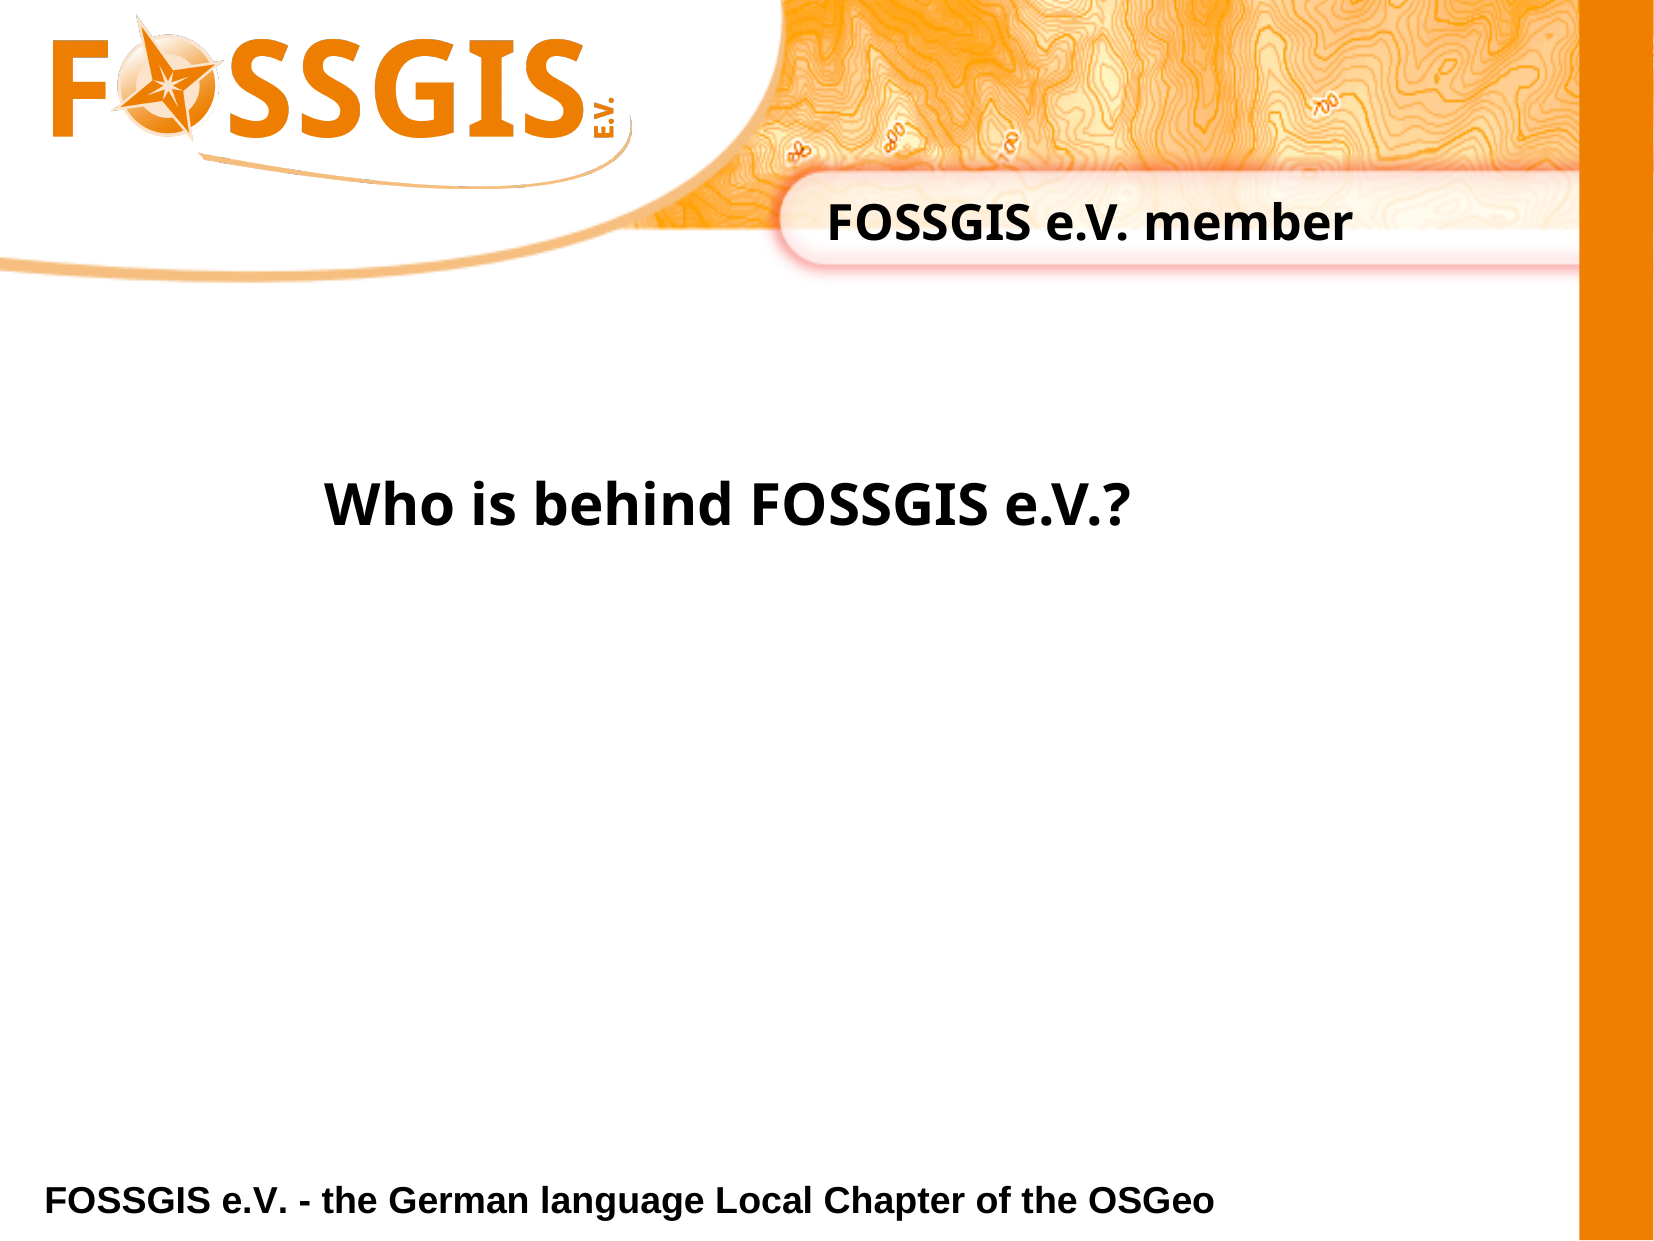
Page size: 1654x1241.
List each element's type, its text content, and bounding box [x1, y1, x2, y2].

title FOSSGIS e.V. member [826, 155, 1654, 288]
list Who is behind FOSSGIS e.V.? [88, 354, 1577, 1159]
picture [0, 0, 1579, 297]
